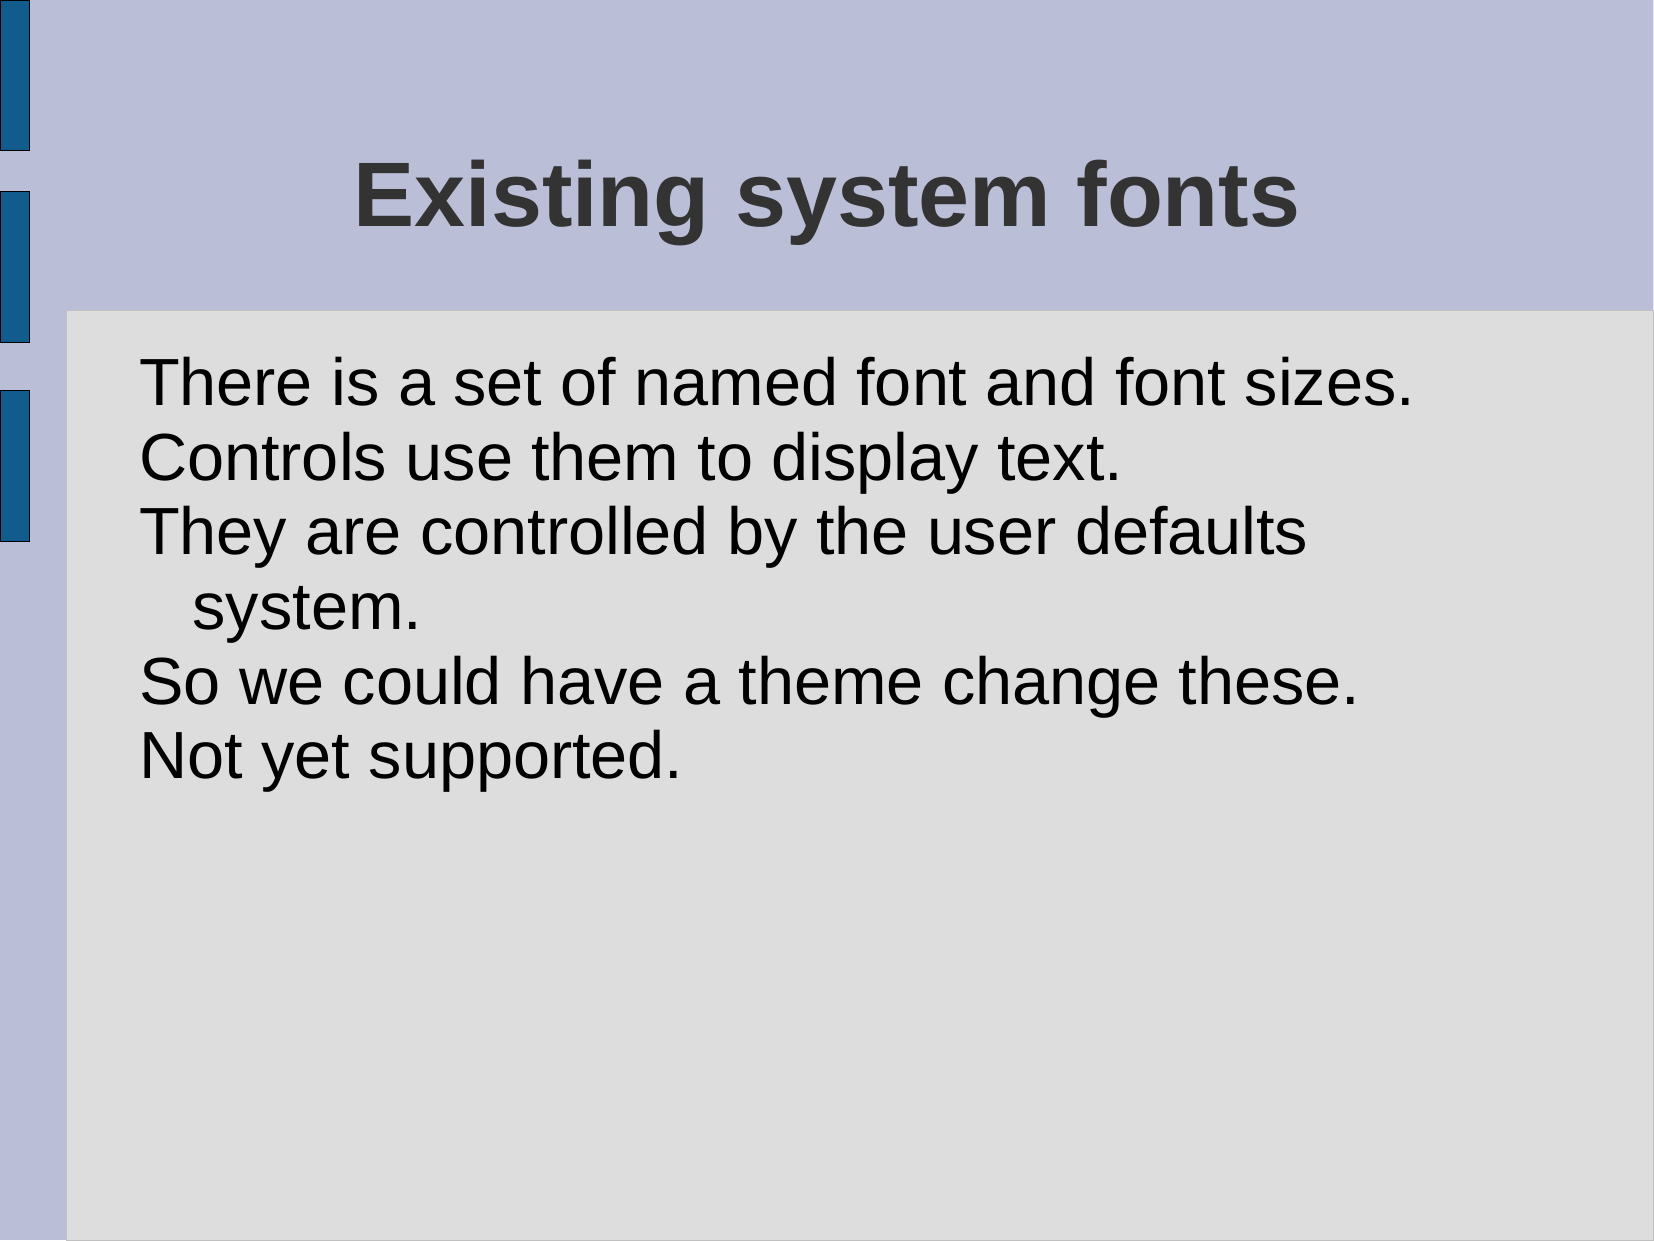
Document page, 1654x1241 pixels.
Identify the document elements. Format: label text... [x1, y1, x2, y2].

list There is a set of named font and font sizes. Controls use them to display text. They are controlled by the user defaults system. So we could have a theme change these. Not yet supported. [121, 344, 1534, 1112]
title Existing system fonts [121, 98, 1534, 291]
